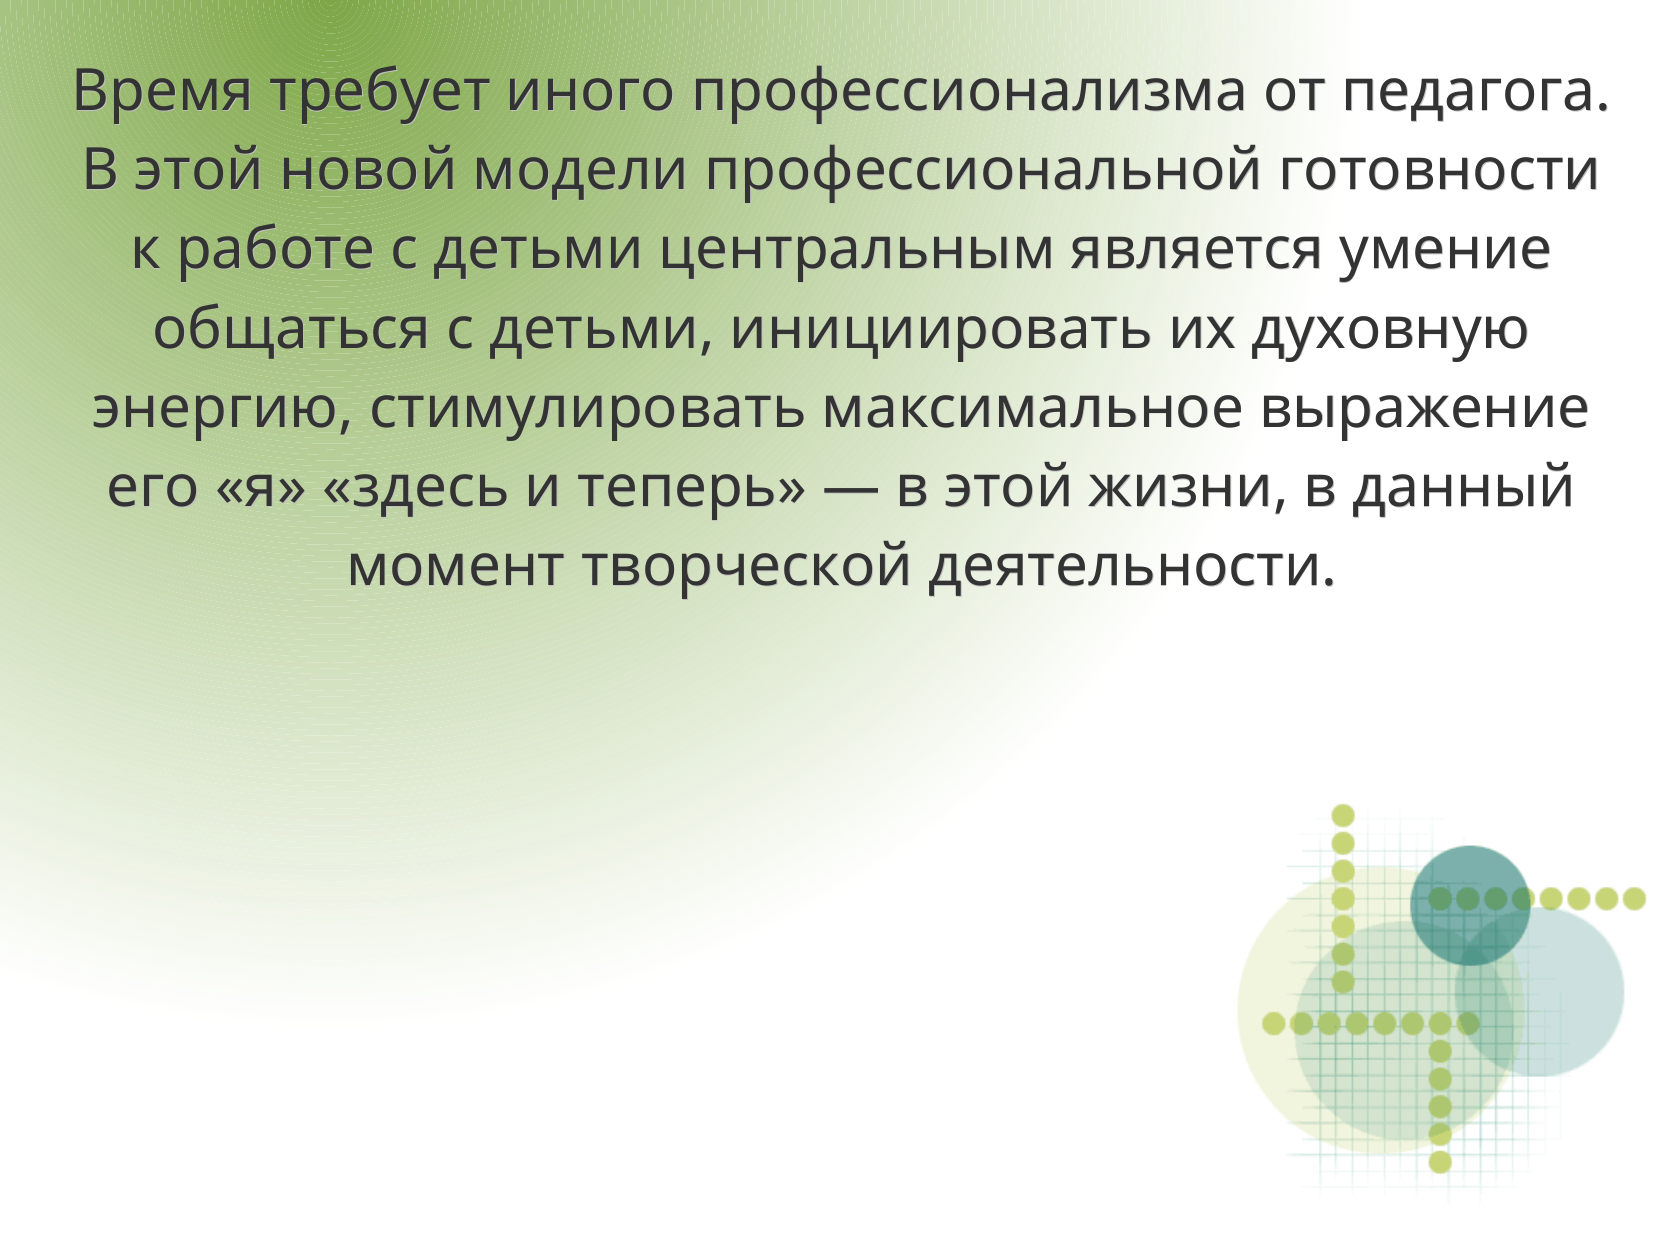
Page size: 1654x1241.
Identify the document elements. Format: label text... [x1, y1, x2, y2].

picture [1224, 792, 1654, 1211]
title Время требует иного профессионализма от педагога. В этой новой модели профессиональной готовности к работе с детьми центральным является умение общаться с детьми, инициировать их духовную энергию, стимулировать максимальное выражение его «я» «здесь и теперь» — в этой жизни, в данный момент творческой деятельности. [59, 29, 1625, 622]
